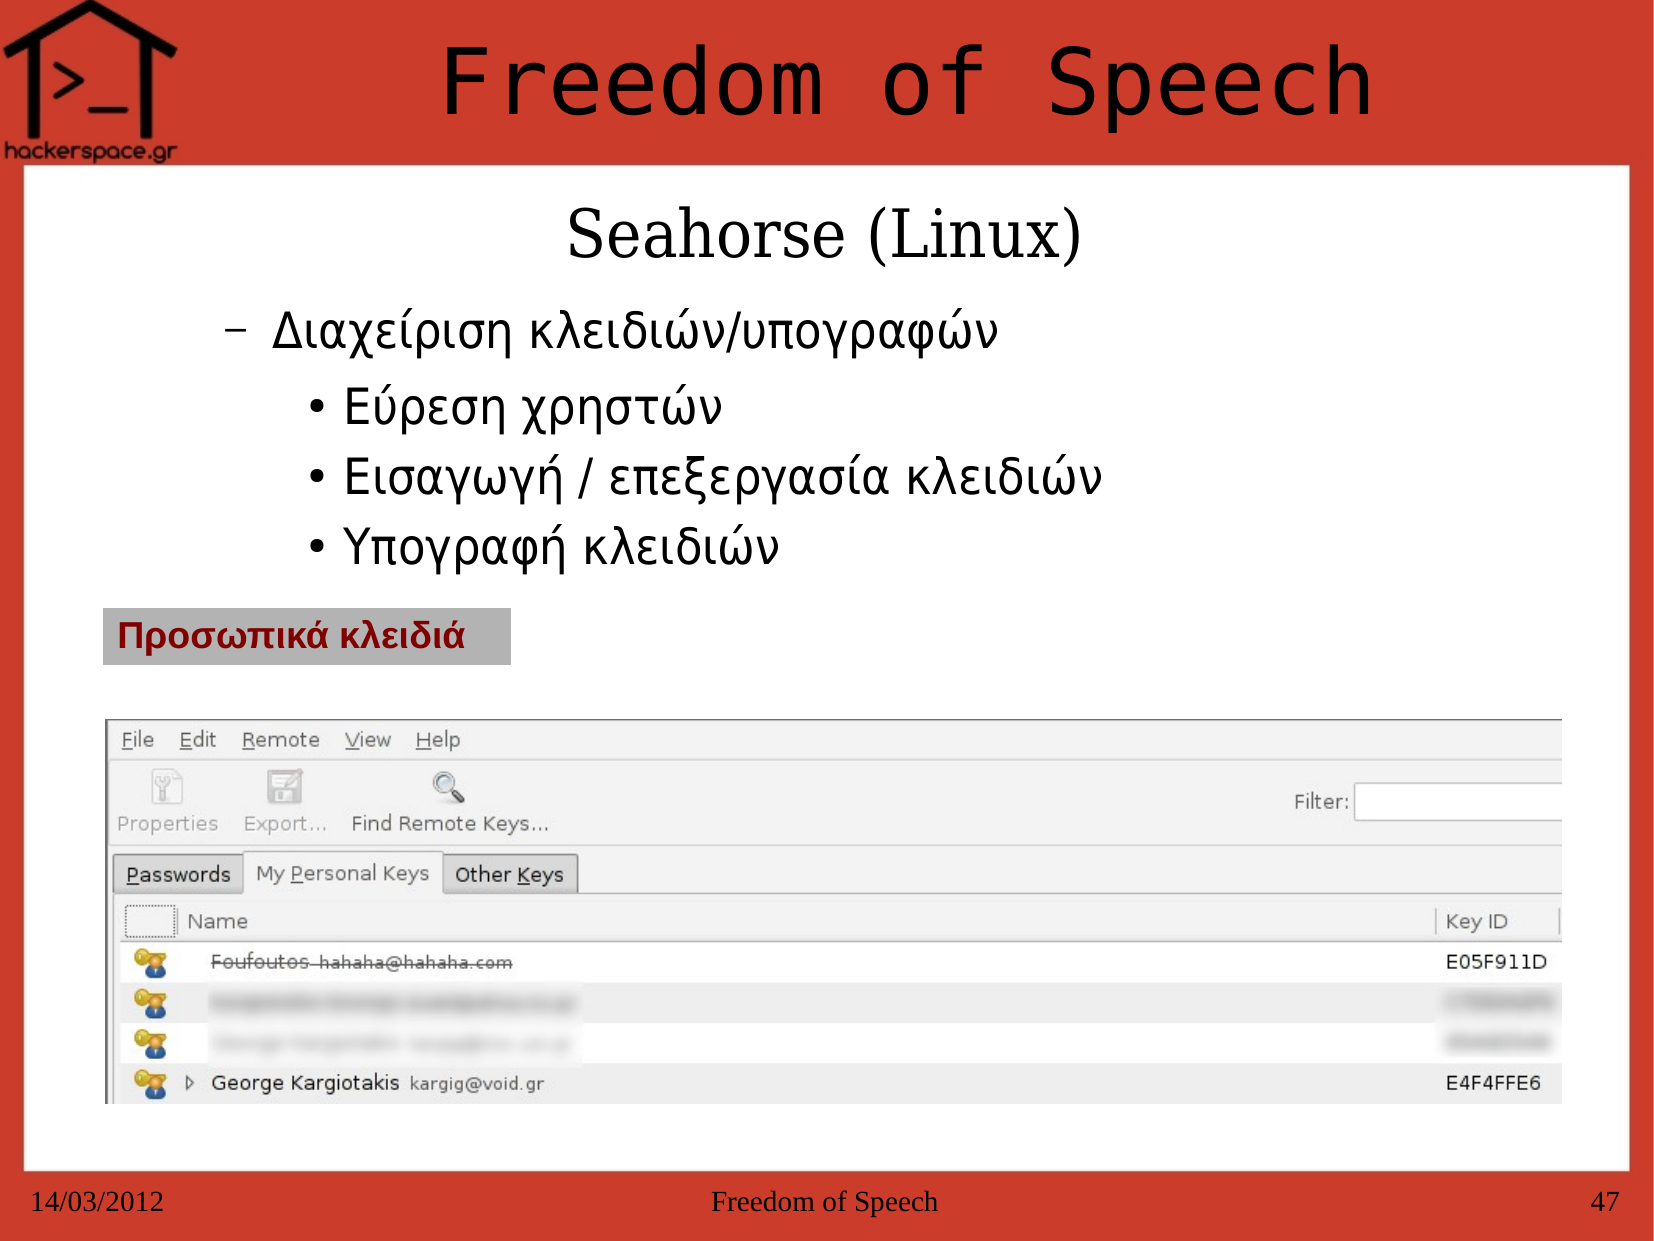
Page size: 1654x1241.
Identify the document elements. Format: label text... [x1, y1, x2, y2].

picture [0, 0, 1654, 1241]
title Freedom of Speech [195, 15, 1621, 151]
table_header Προσωπικά κλειδιά [103, 608, 511, 665]
list Seahorse (Linux) Διαχείριση κλειδιών/υπογραφών Εύρεση χρηστών Εισαγωγή / επεξεργασία κλειδιών Υπογραφή κλειδιών [60, 195, 1591, 1141]
